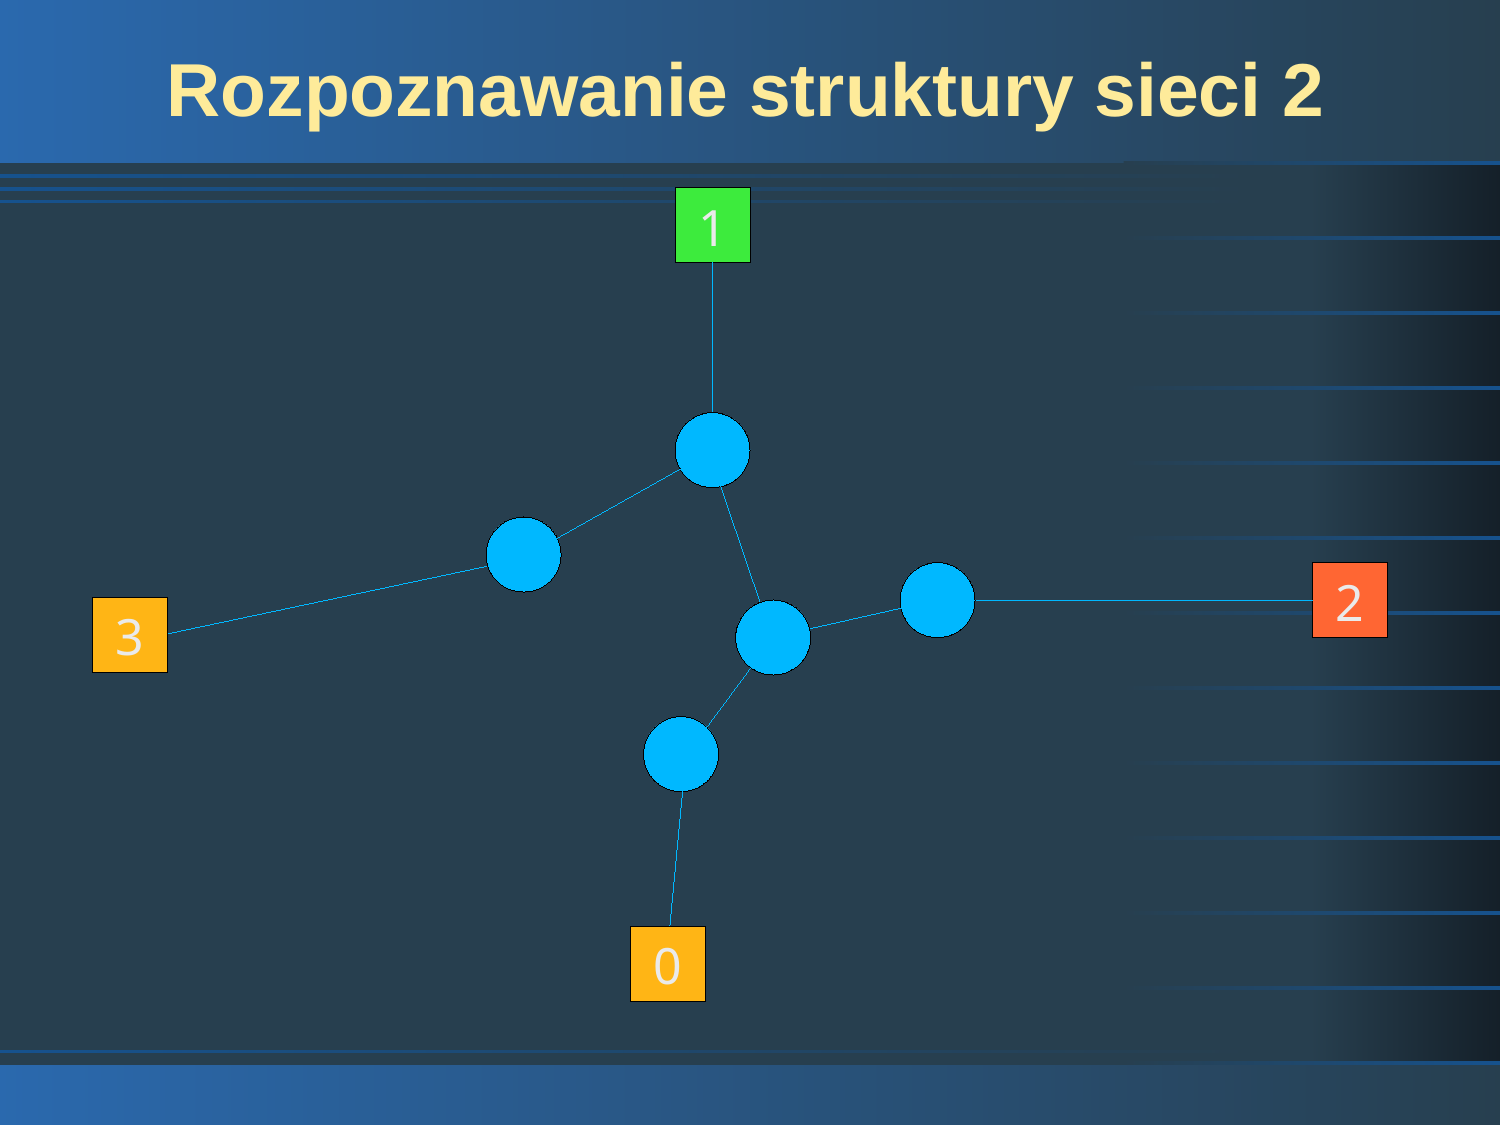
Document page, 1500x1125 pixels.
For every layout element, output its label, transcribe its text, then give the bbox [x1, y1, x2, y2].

text_box [735, 599, 811, 676]
text_box [486, 516, 562, 593]
text_box 1 [675, 187, 751, 263]
text_box [900, 562, 976, 638]
text_box [675, 412, 751, 488]
text_box [643, 716, 719, 792]
text_box 0 [630, 926, 706, 1002]
text_box 2 [1312, 562, 1388, 638]
text_box 3 [92, 597, 168, 673]
title Rozpoznawanie struktury sieci 2 [83, 24, 1409, 151]
